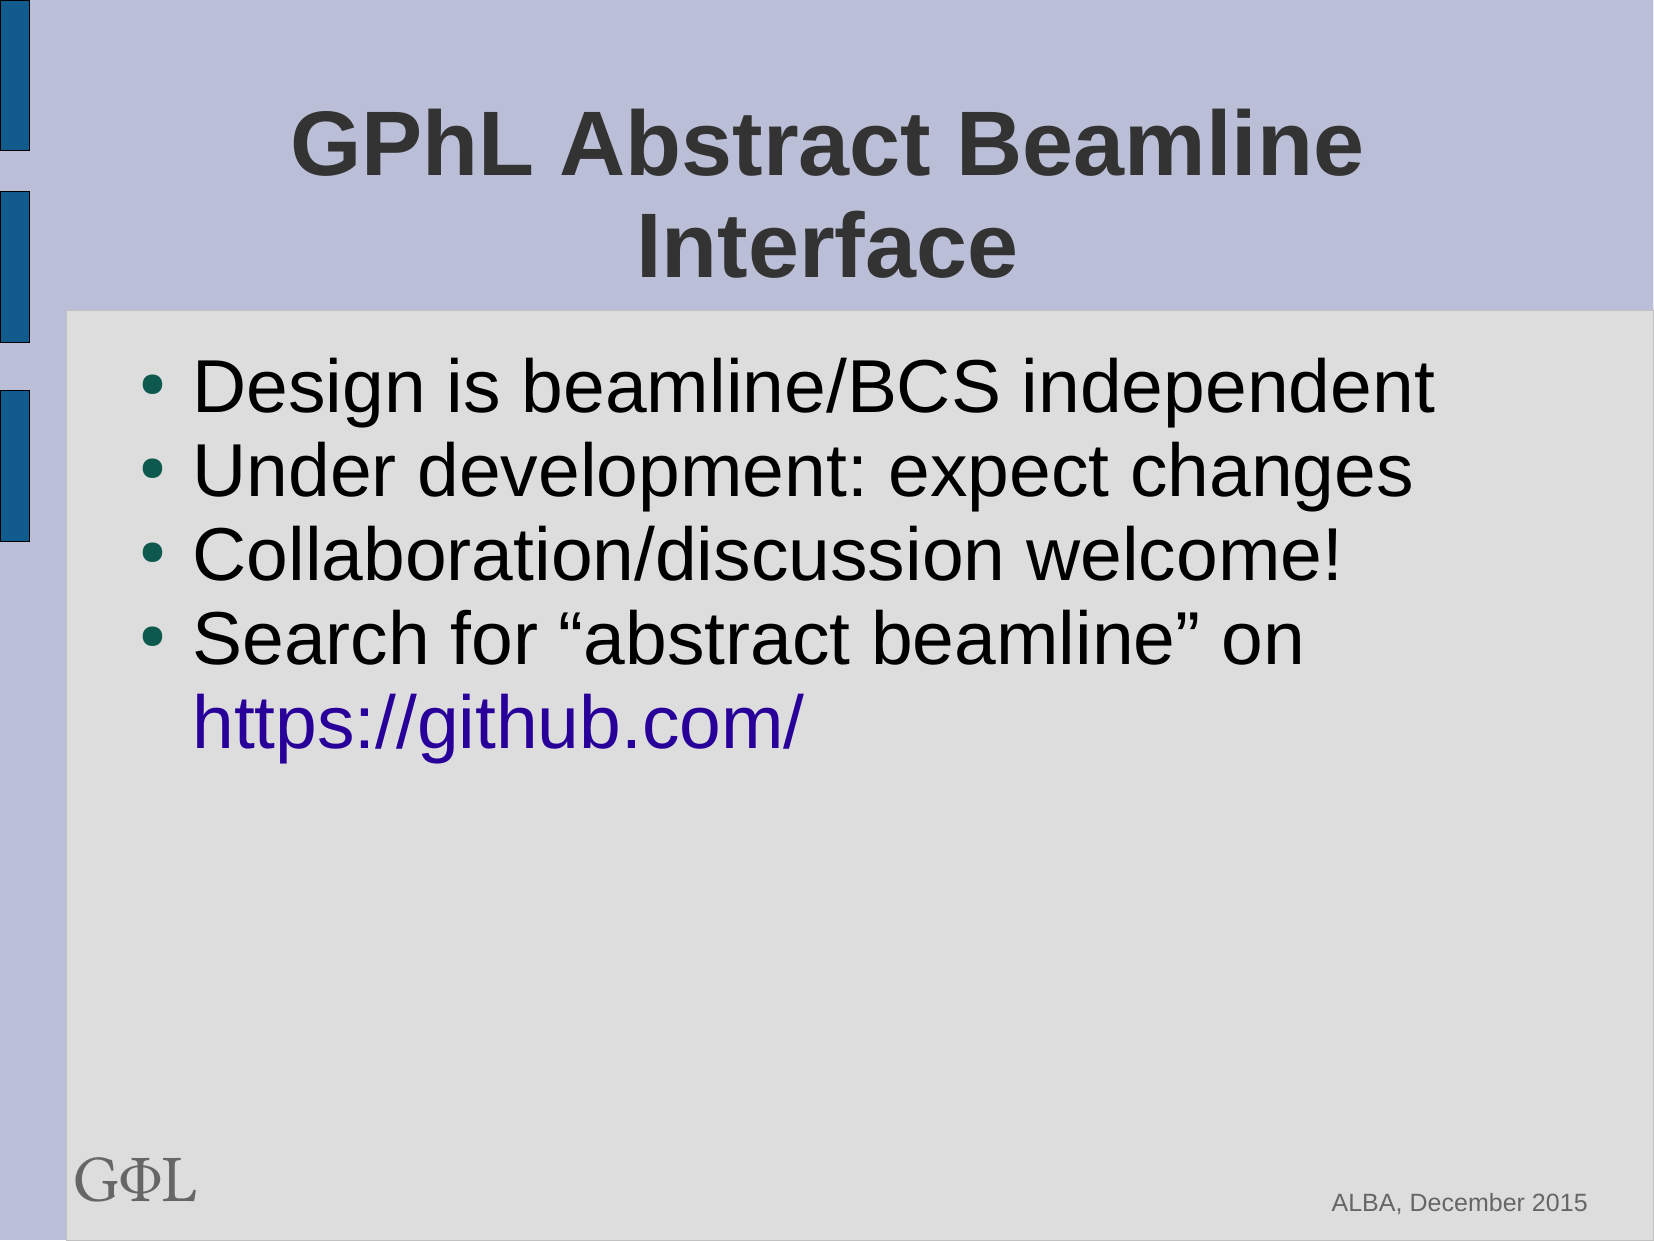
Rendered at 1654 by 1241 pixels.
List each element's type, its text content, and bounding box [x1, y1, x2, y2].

title GPhL Abstract Beamline Interface [121, 91, 1534, 299]
list Design is beamline/BCS independent Under development: expect changes Collaboration/discussion welcome! Search for “abstract beamline” on https://github.com/ [121, 344, 1534, 1164]
